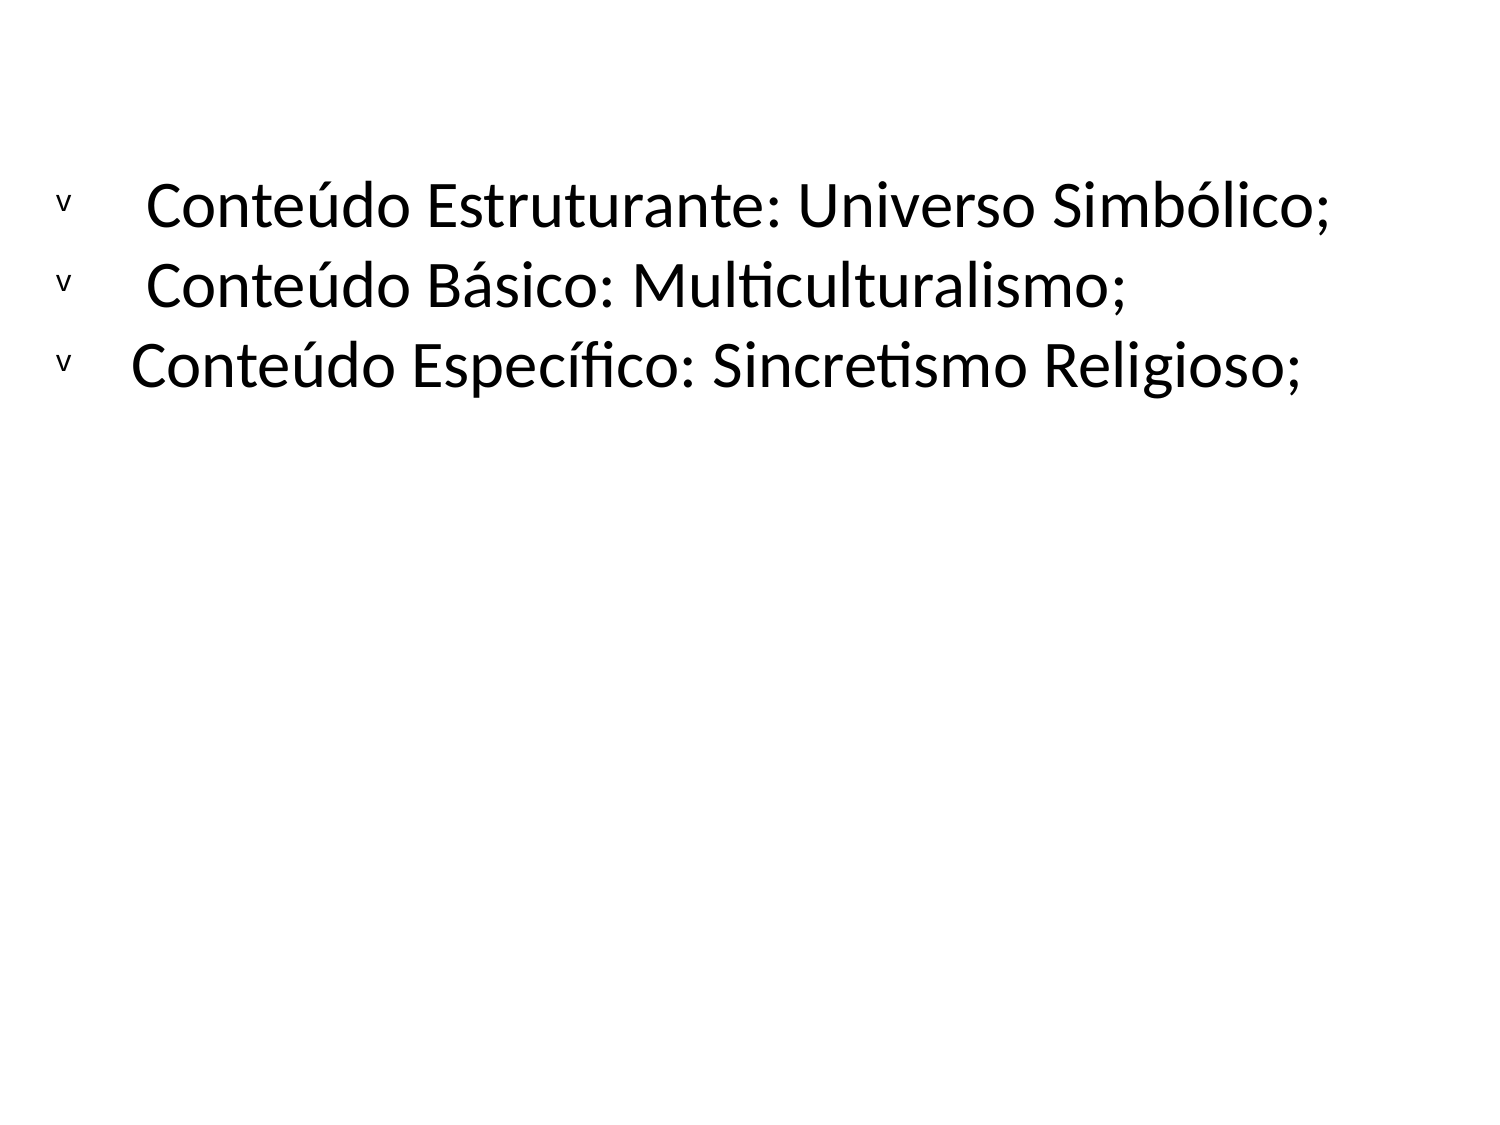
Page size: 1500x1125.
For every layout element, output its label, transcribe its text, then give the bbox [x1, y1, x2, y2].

text_box Conteúdo Estruturante: Universo Simbólico; Conteúdo Básico: Multiculturalismo; Conteúdo Específico: Sincretismo Religioso; [41, 153, 1459, 408]
